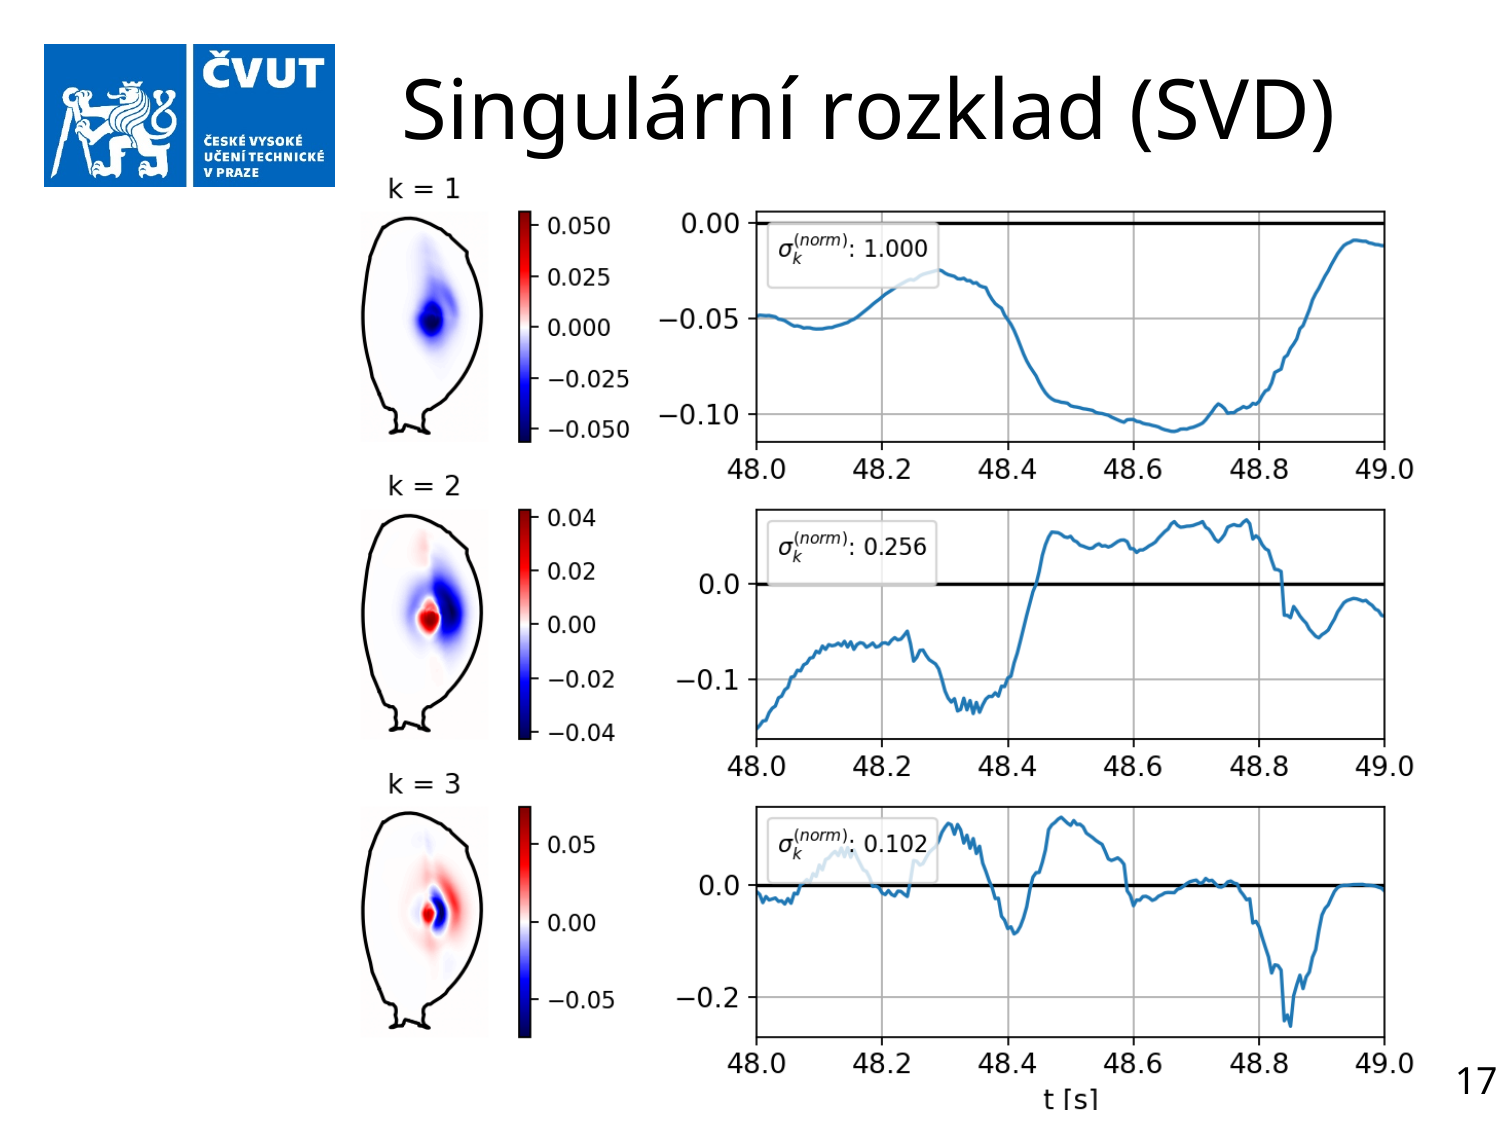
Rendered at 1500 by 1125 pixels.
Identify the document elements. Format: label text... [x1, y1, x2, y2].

picture [360, 164, 1426, 1110]
text_box <number> [1440, 1050, 1500, 1125]
title Singulární rozklad (SVD) [386, 60, 1486, 256]
picture [44, 44, 335, 187]
